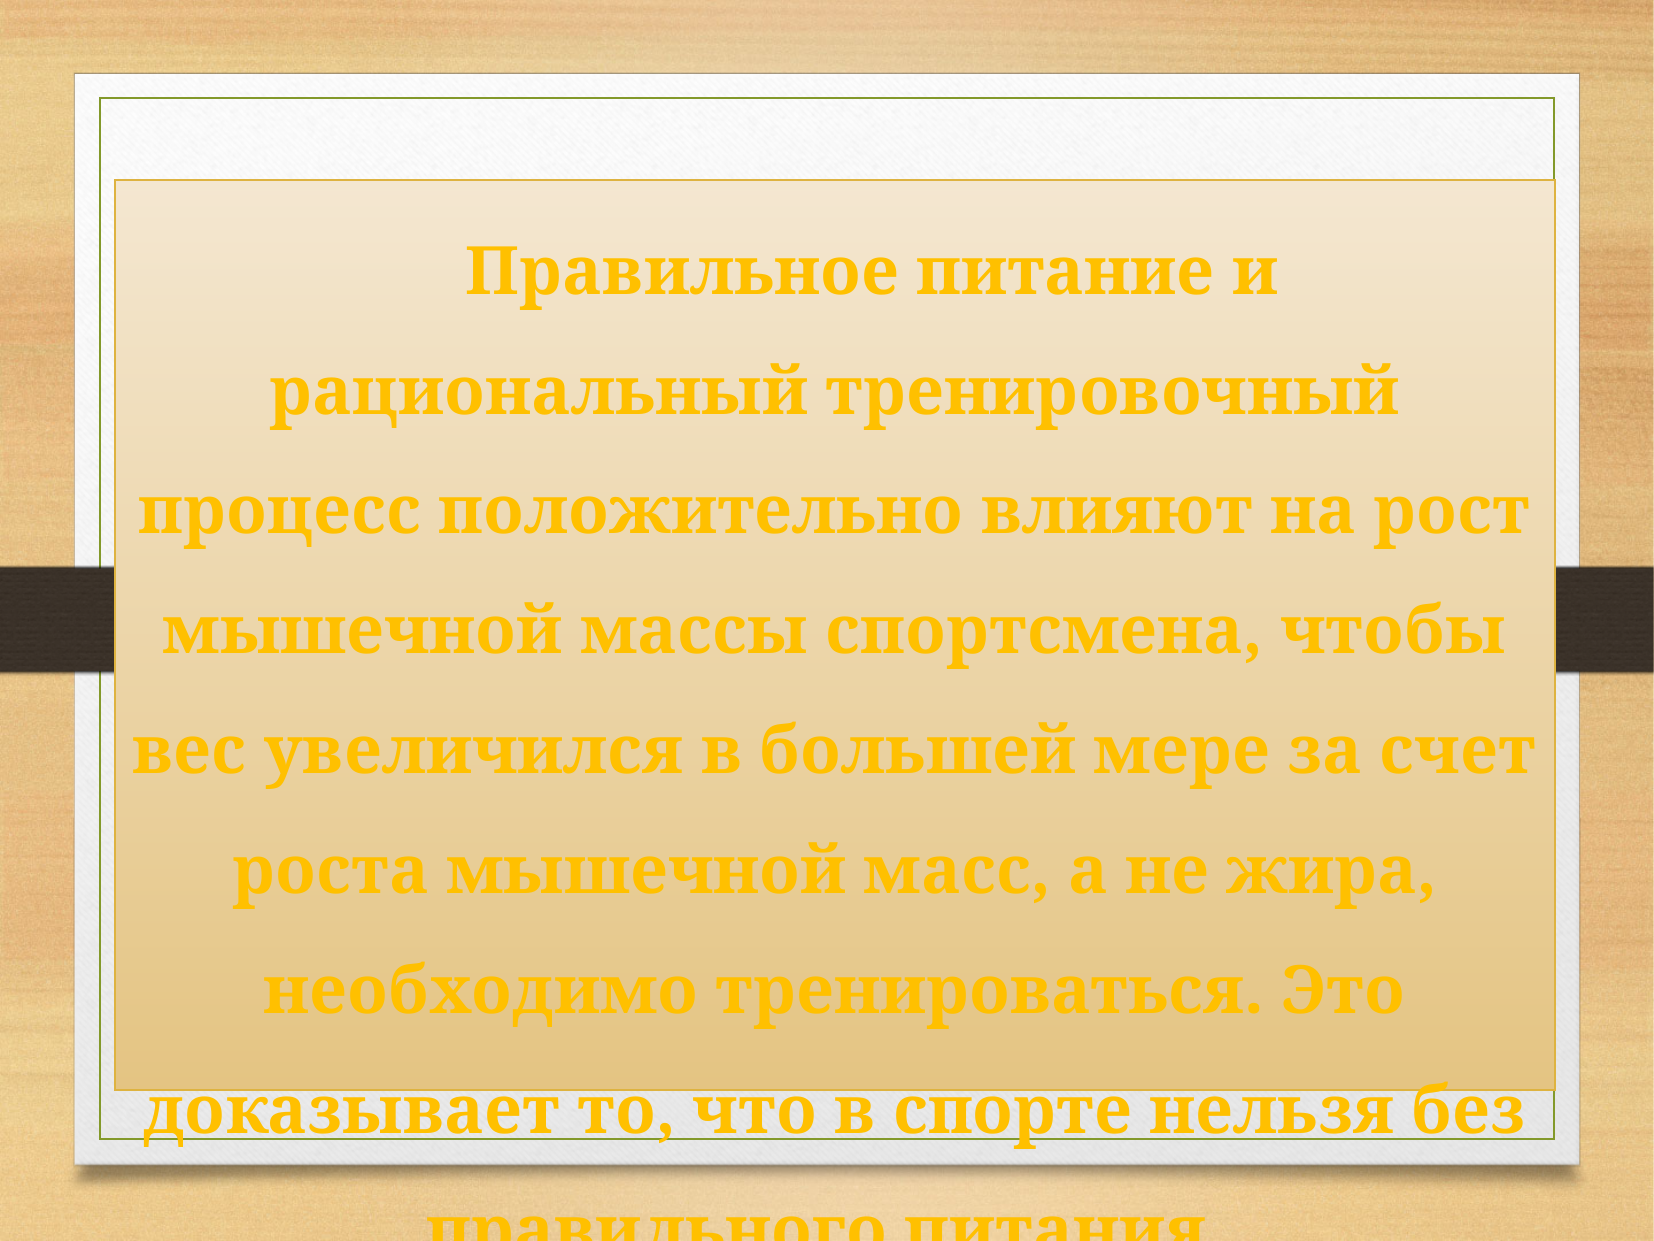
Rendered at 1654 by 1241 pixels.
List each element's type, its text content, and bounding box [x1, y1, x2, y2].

title Правильное питание и рациональный тренировочный процесс положительно влияют на рост мышечной массы спортсмена, чтобы вес увеличился в большей мере за счет роста мышечной масс, а не жира, необходимо тренироваться. Это доказывает то, что в спорте нельзя без правильного питания. [114, 180, 1555, 1090]
